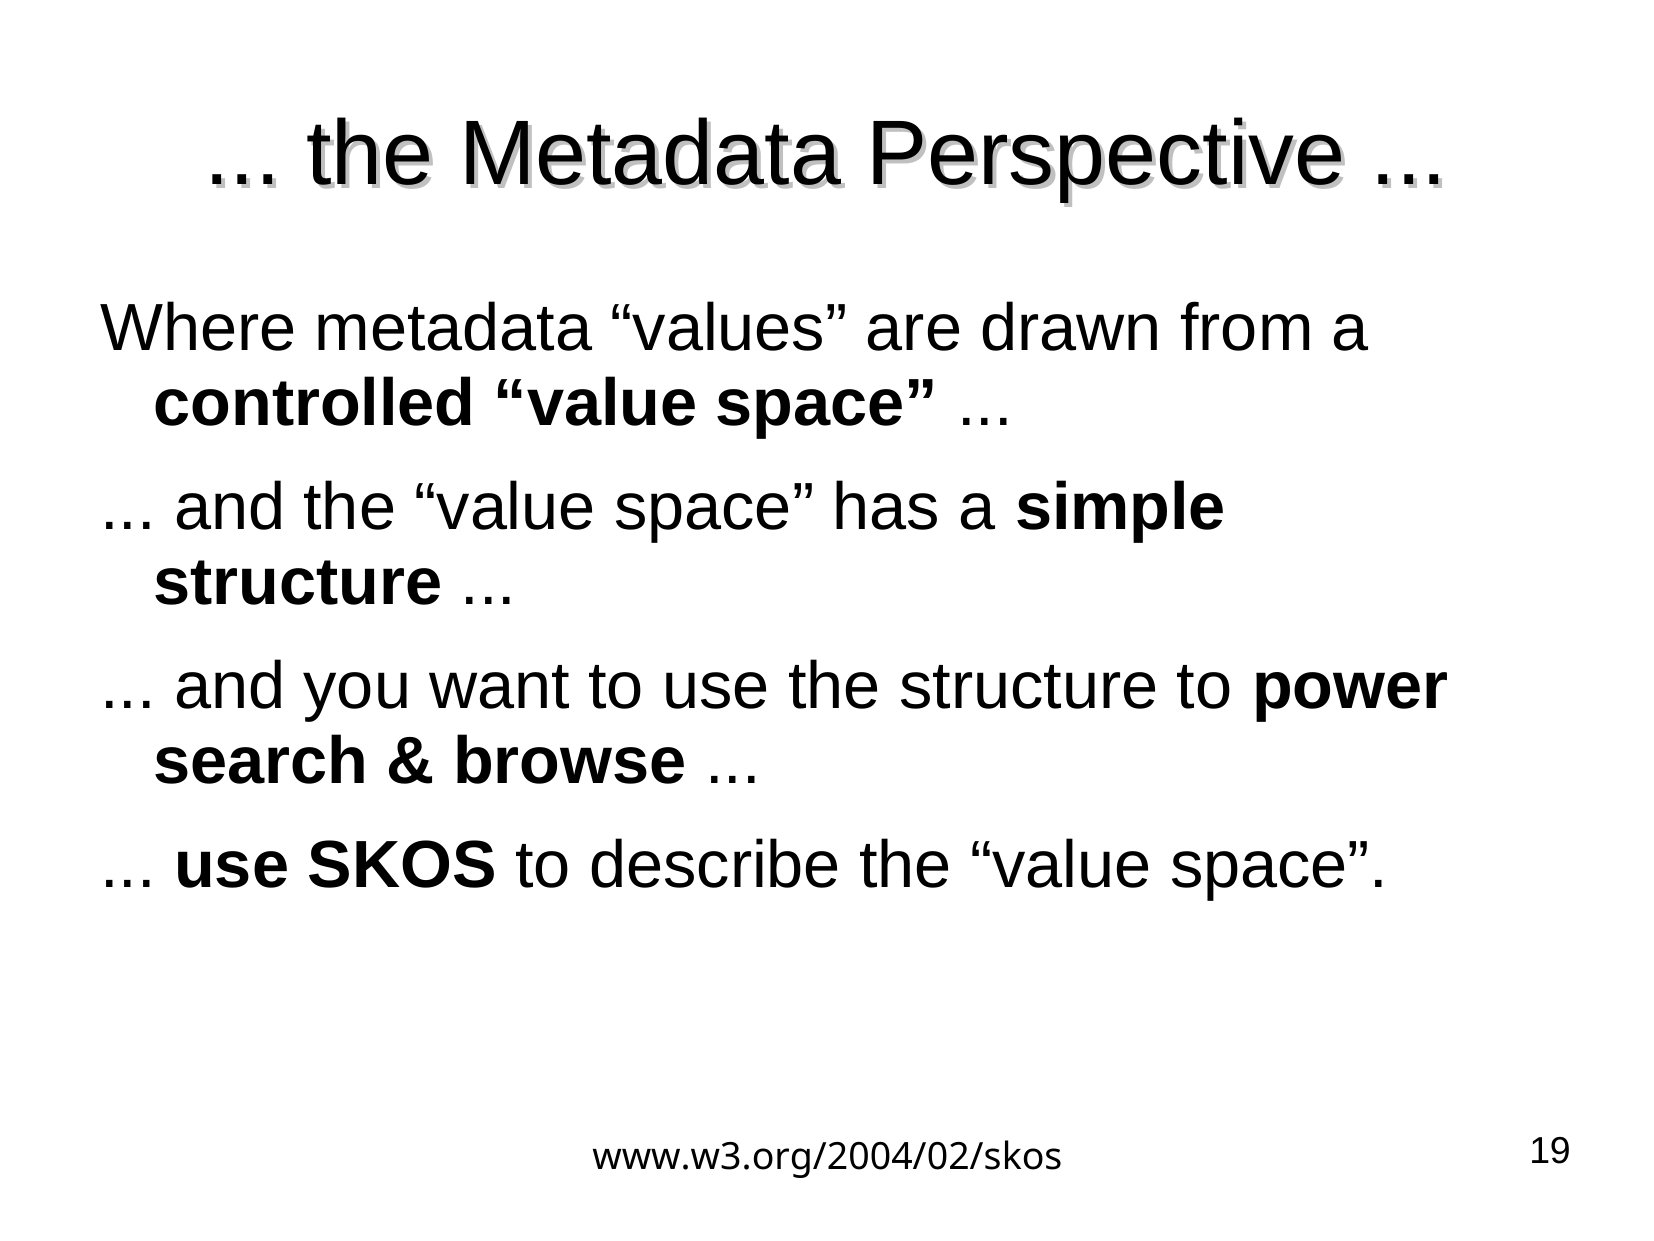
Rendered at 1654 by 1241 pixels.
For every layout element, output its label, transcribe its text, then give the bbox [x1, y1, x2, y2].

title ... the Metadata Perspective ... [82, 49, 1571, 257]
list Where metadata “values” are drawn from a controlled “value space” ... ... and the “value space” has a simple structure ... ... and you want to use the structure to power search & browse ... ... use SKOS to describe the “value space”. [82, 290, 1571, 1109]
